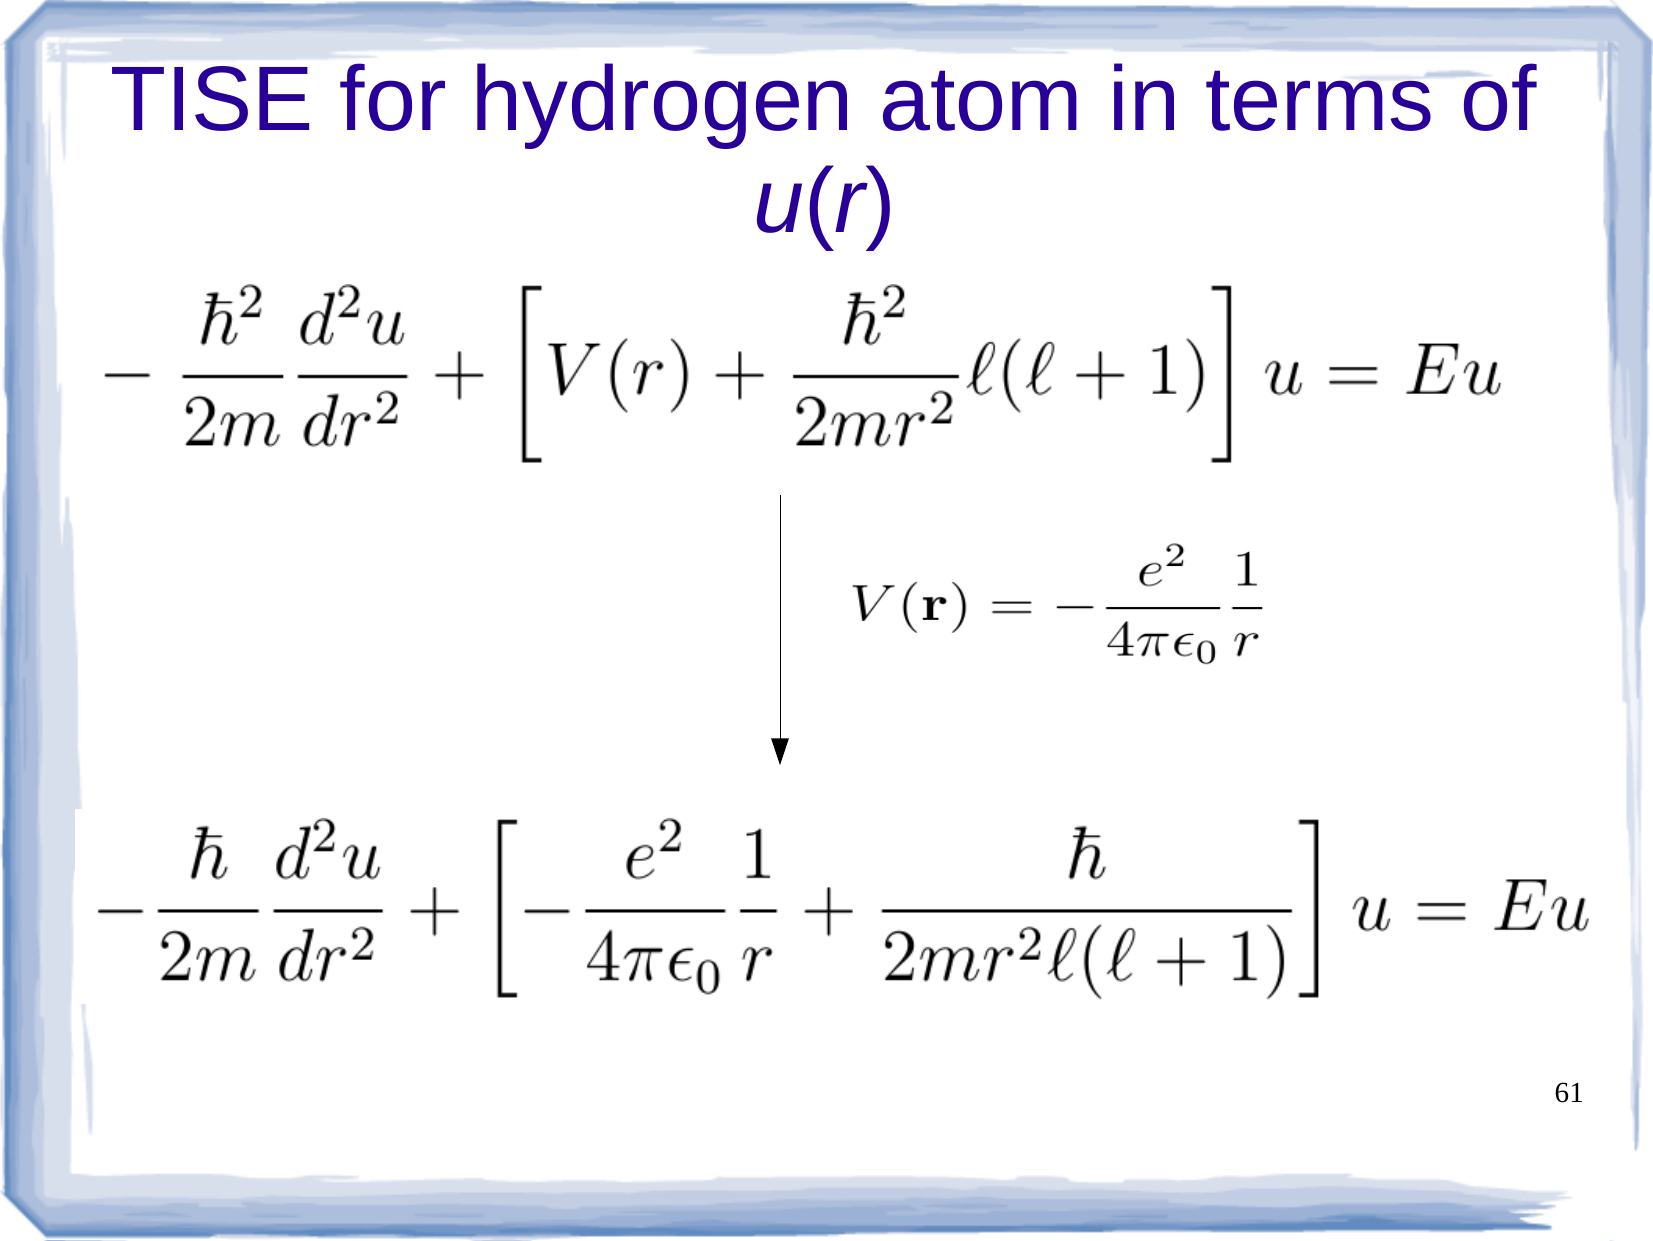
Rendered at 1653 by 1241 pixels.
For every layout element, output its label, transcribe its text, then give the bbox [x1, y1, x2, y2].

title TISE for hydrogen atom in terms of u(r) [82, 48, 1567, 254]
picture [0, 0, 1653, 1241]
